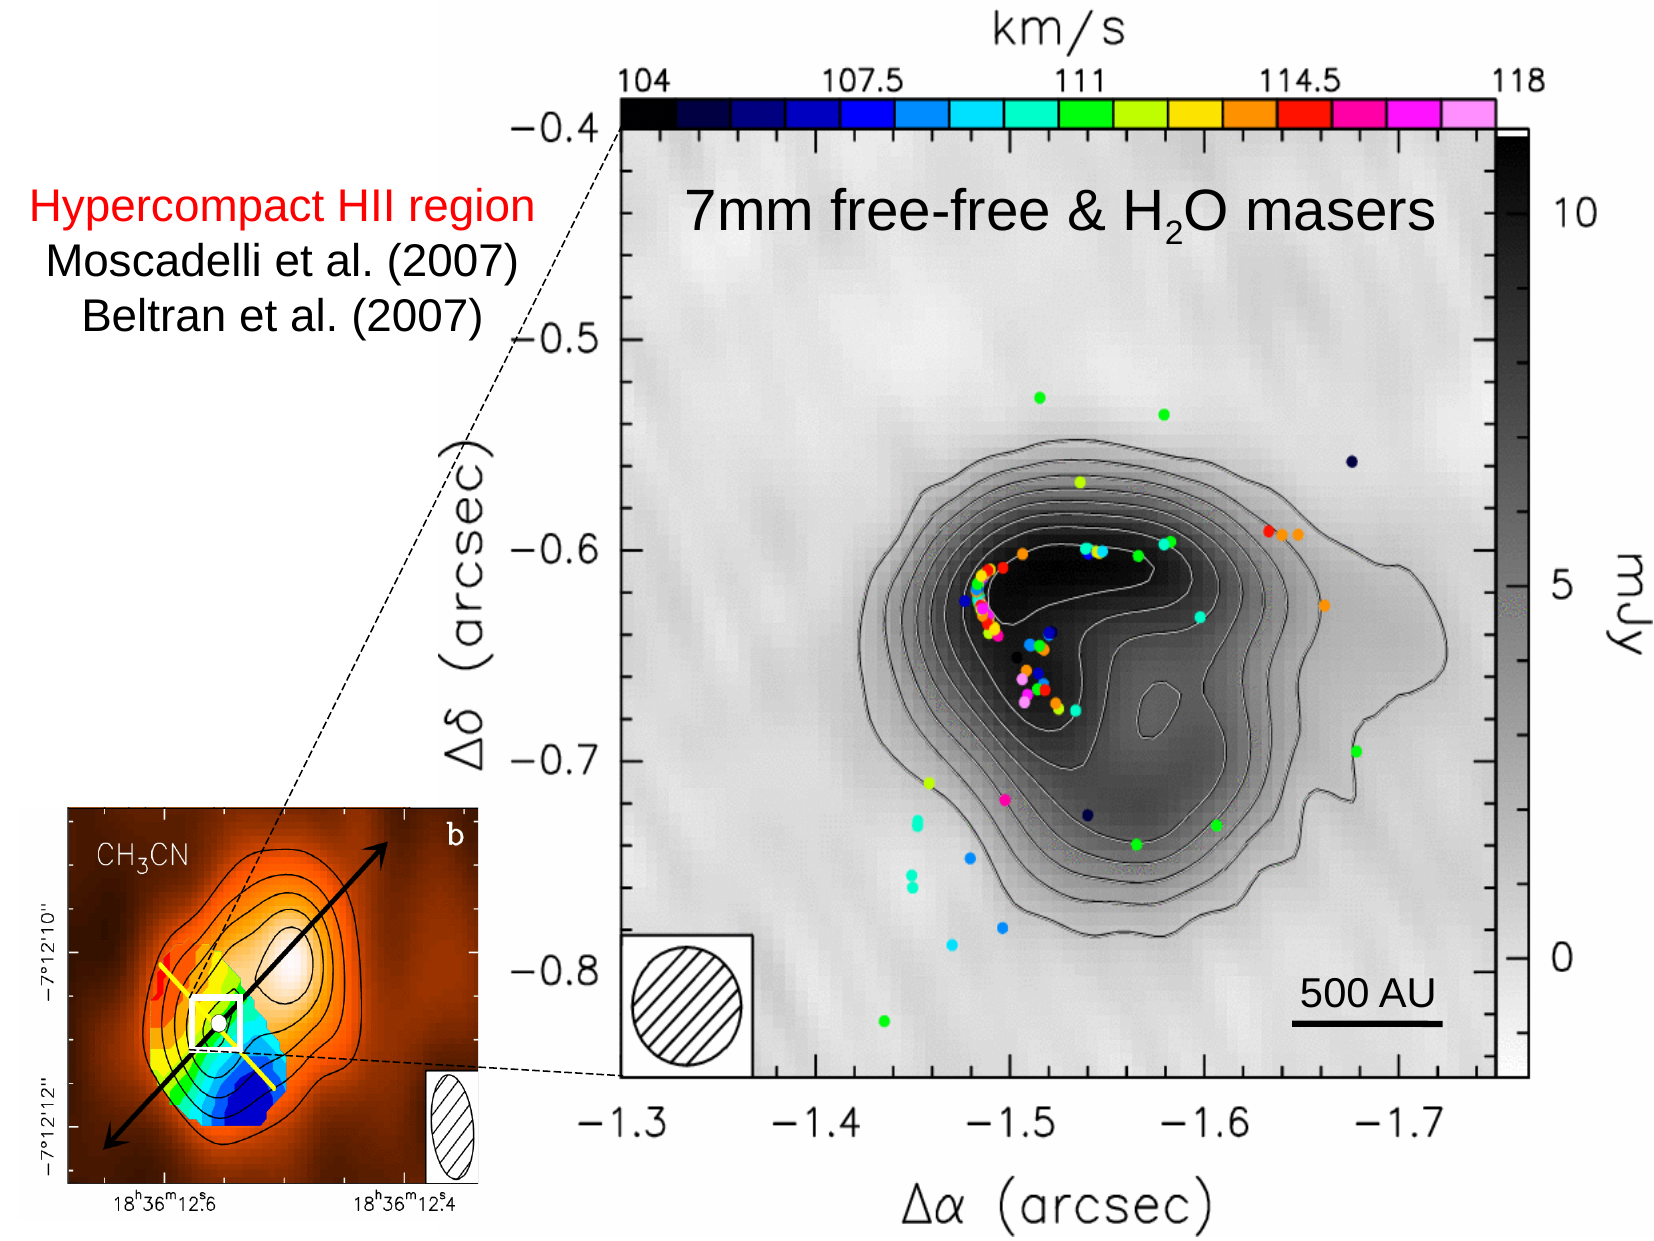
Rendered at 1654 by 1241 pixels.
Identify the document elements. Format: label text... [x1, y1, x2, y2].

picture [19, 0, 1653, 1237]
text_box Hypercompact HII region Moscadelli et al. (2007) Beltran et al. (2007) [14, 168, 551, 349]
text_box 7mm free-free & H2O masers [670, 163, 1452, 260]
text_box 500 AU [1285, 958, 1452, 1025]
